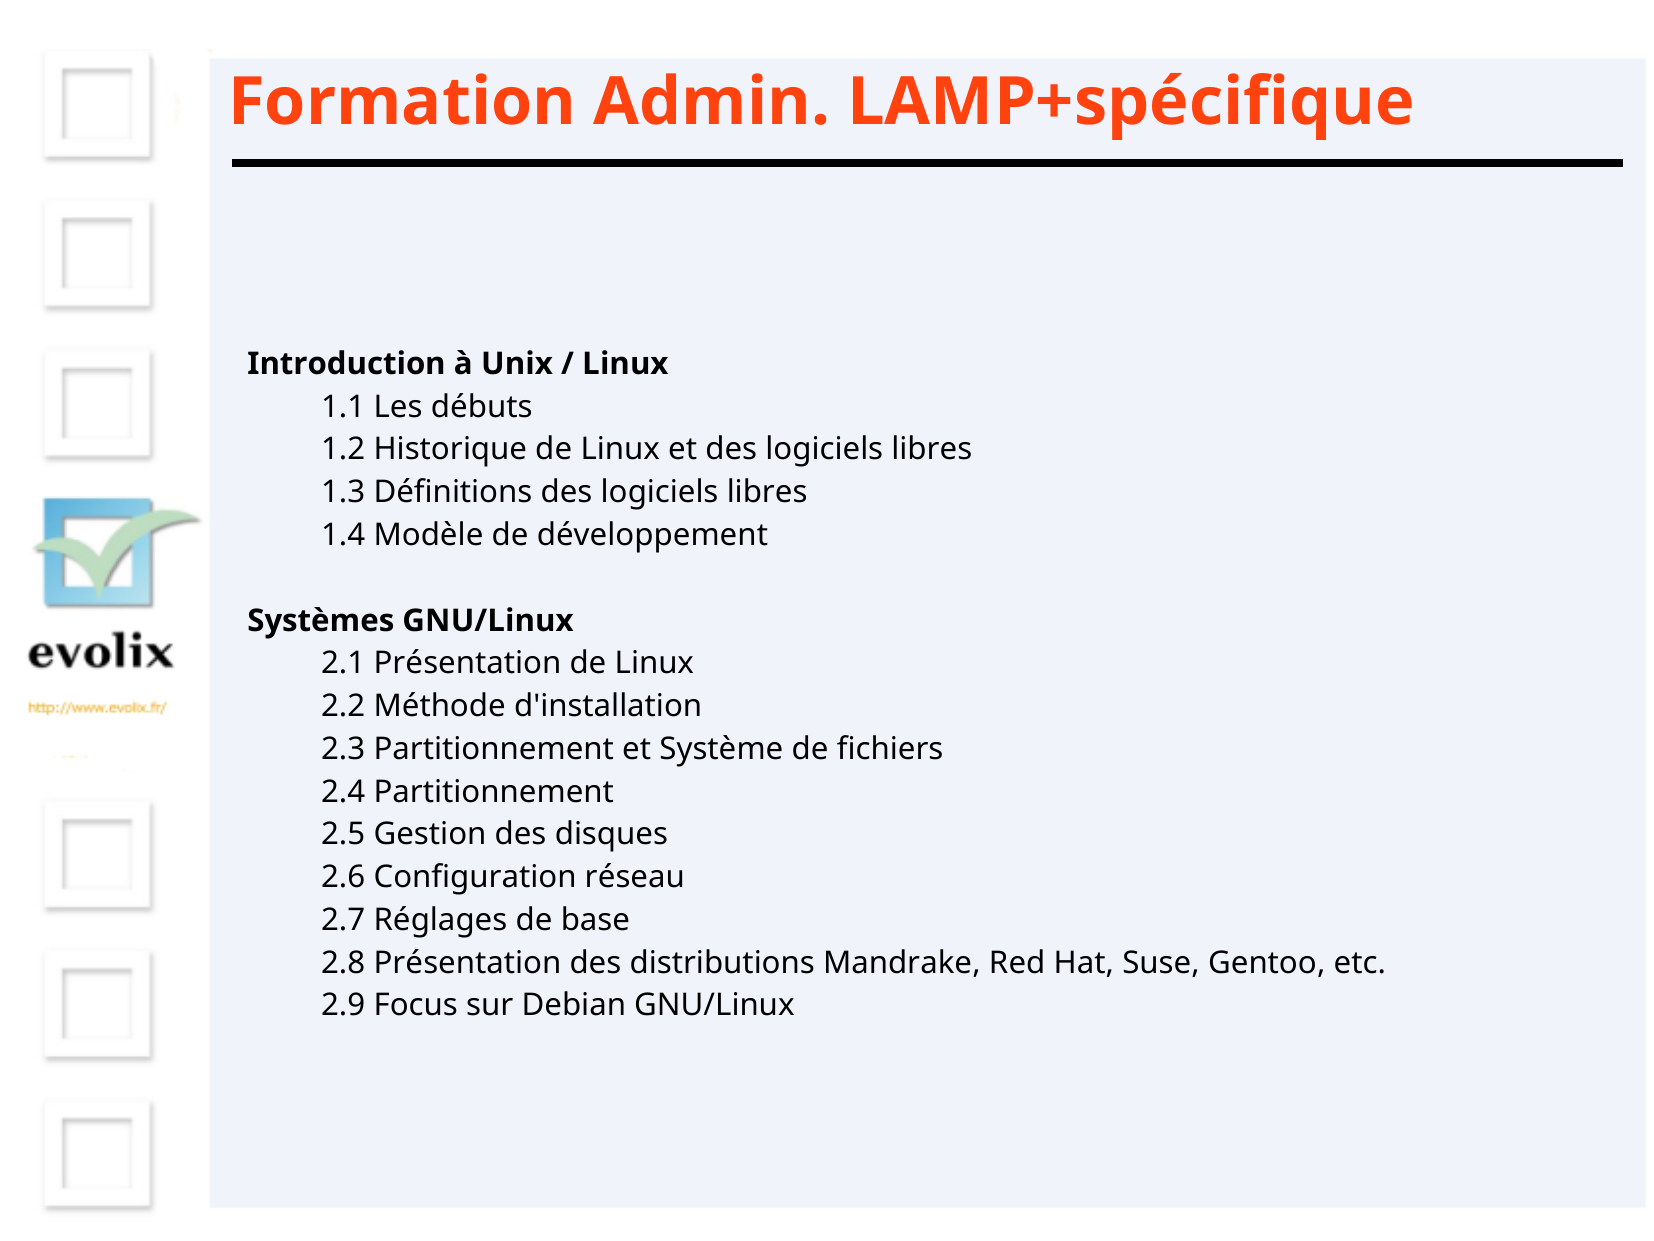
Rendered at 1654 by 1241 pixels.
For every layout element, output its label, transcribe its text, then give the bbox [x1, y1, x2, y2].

title Formation Admin. LAMP+spécifique [228, 36, 1654, 160]
text_box Introduction à Unix / Linux 1.1 Les débuts 1.2 Historique de Linux et des logiciels libres 1.3 Définitions des logiciels libres 1.4 Modèle de développement Systèmes GNU/Linux 2.1 Présentation de Linux 2.2 Méthode d'installation 2.3 Partitionnement et Système de fichiers 2.4 Partitionnement 2.5 Gestion des disques 2.6 Configuration réseau 2.7 Réglages de base 2.8 Présentation des distributions Mandrake, Red Hat, Suse, Gentoo, etc. 2.9 Focus sur Debian GNU/Linux [247, 185, 1654, 1241]
picture [0, 49, 1654, 1218]
